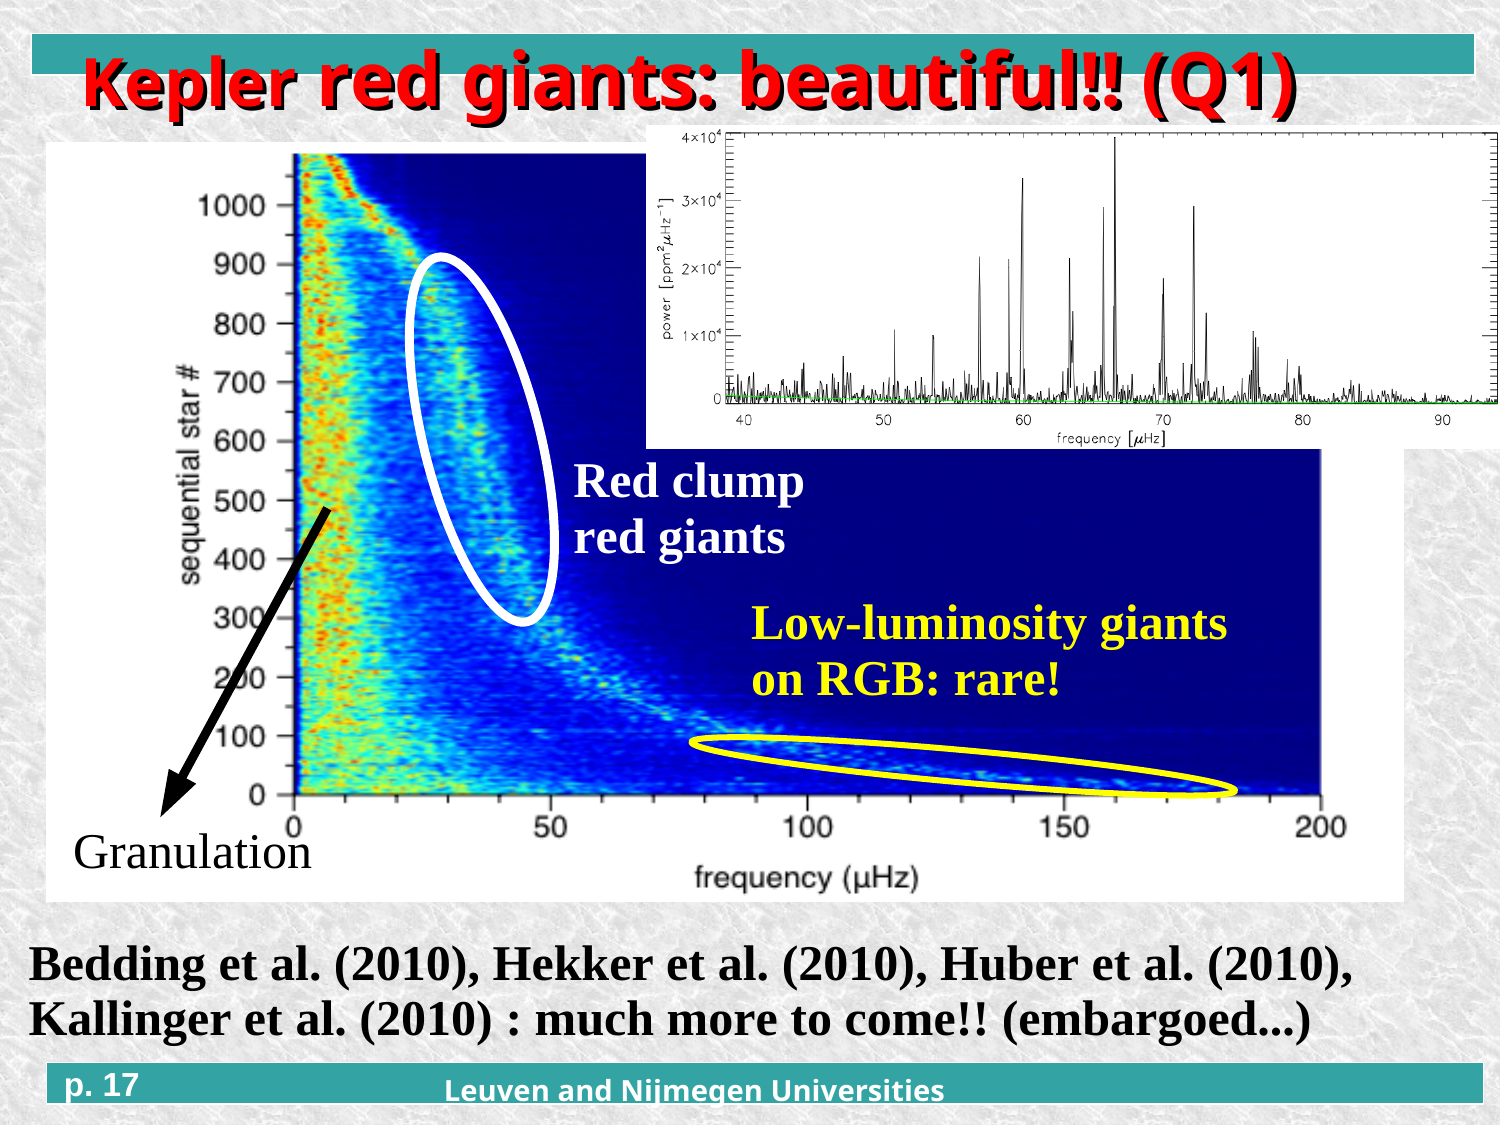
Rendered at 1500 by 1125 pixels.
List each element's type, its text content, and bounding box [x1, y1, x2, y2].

text_box Granulation [73, 824, 429, 880]
picture [0, 0, 1500, 1125]
text_box Low-luminosity giants on RGB: rare! [750, 595, 1271, 706]
text_box Red clump red giants [573, 453, 862, 564]
text_box Bedding et al. (2010), Hekker et al. (2010), Huber et al. (2010), Kallinger et al. (2010) : much more to come!! (embargoed...) [28, 935, 1500, 1081]
title Kepler red giants: beautiful!! (Q1) [30, 0, 1500, 179]
